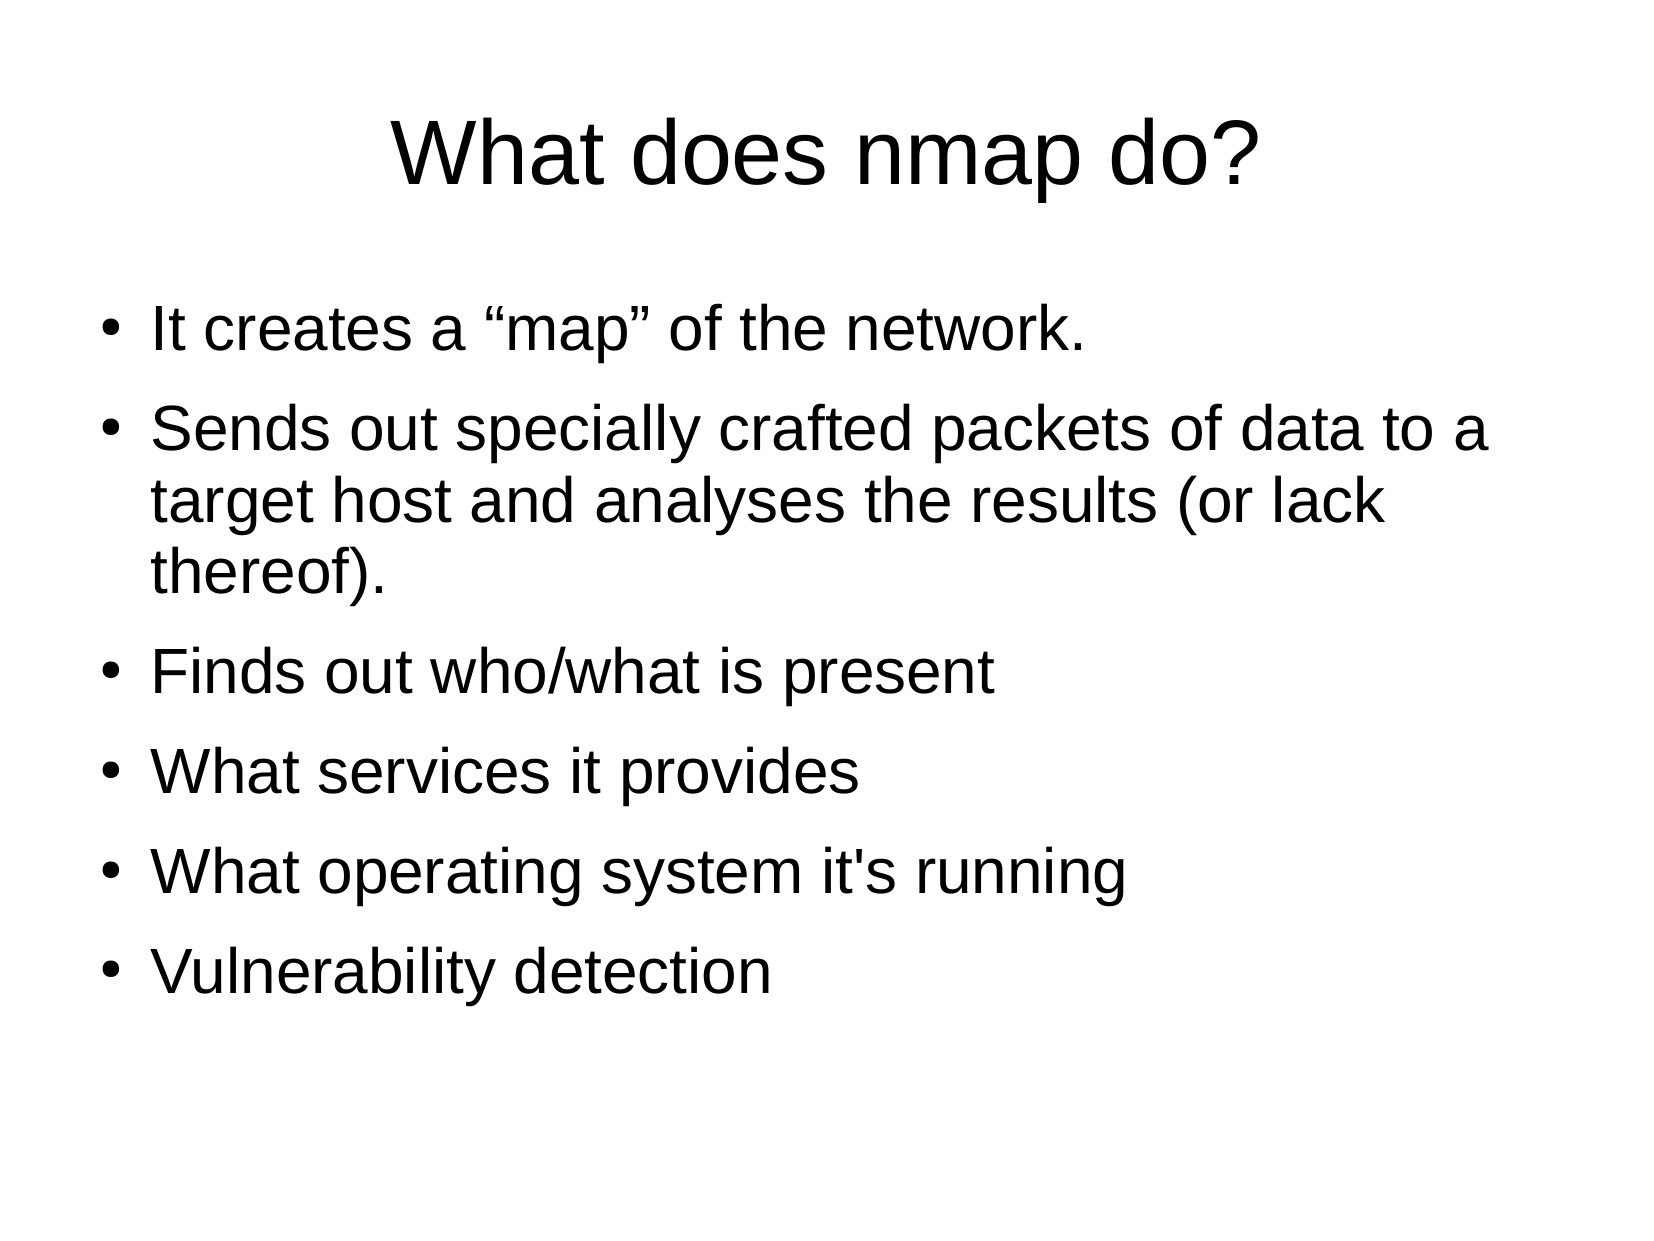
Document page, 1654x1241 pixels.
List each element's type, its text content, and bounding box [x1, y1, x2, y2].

list It creates a “map” of the network. Sends out specially crafted packets of data to a target host and analyses the results (or lack thereof). Finds out who/what is present What services it provides What operating system it's running Vulnerability detection [82, 290, 1571, 1010]
title What does nmap do? [82, 49, 1571, 257]
